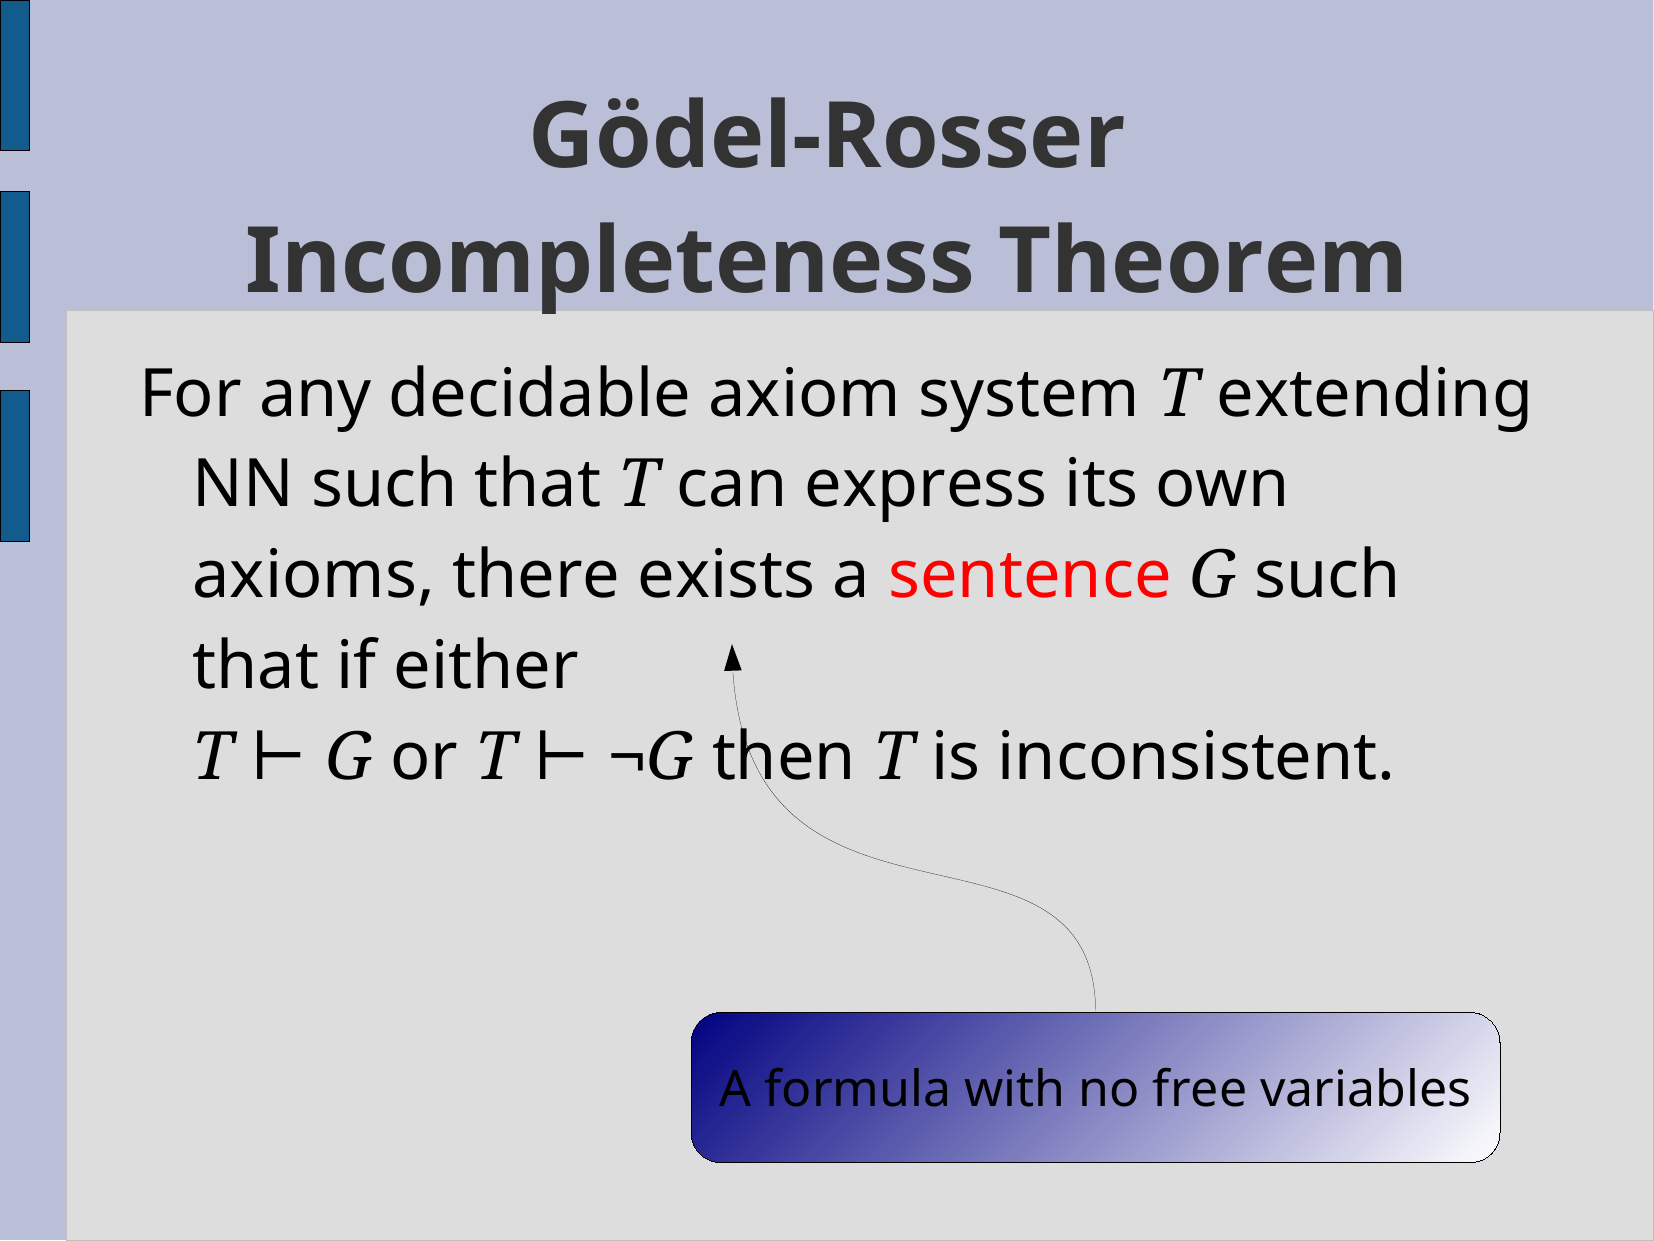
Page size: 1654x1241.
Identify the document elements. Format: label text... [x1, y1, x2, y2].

title Gödel-Rosser Incompleteness Theorem [121, 55, 1534, 334]
list For any decidable axiom system T extending NN such that T can express its own axioms, there exists a sentence G such that if either T ⊢ G or T ⊢ ¬G then T is inconsistent. [121, 344, 1534, 891]
text_box A formula with no free variables [691, 1012, 1501, 1163]
